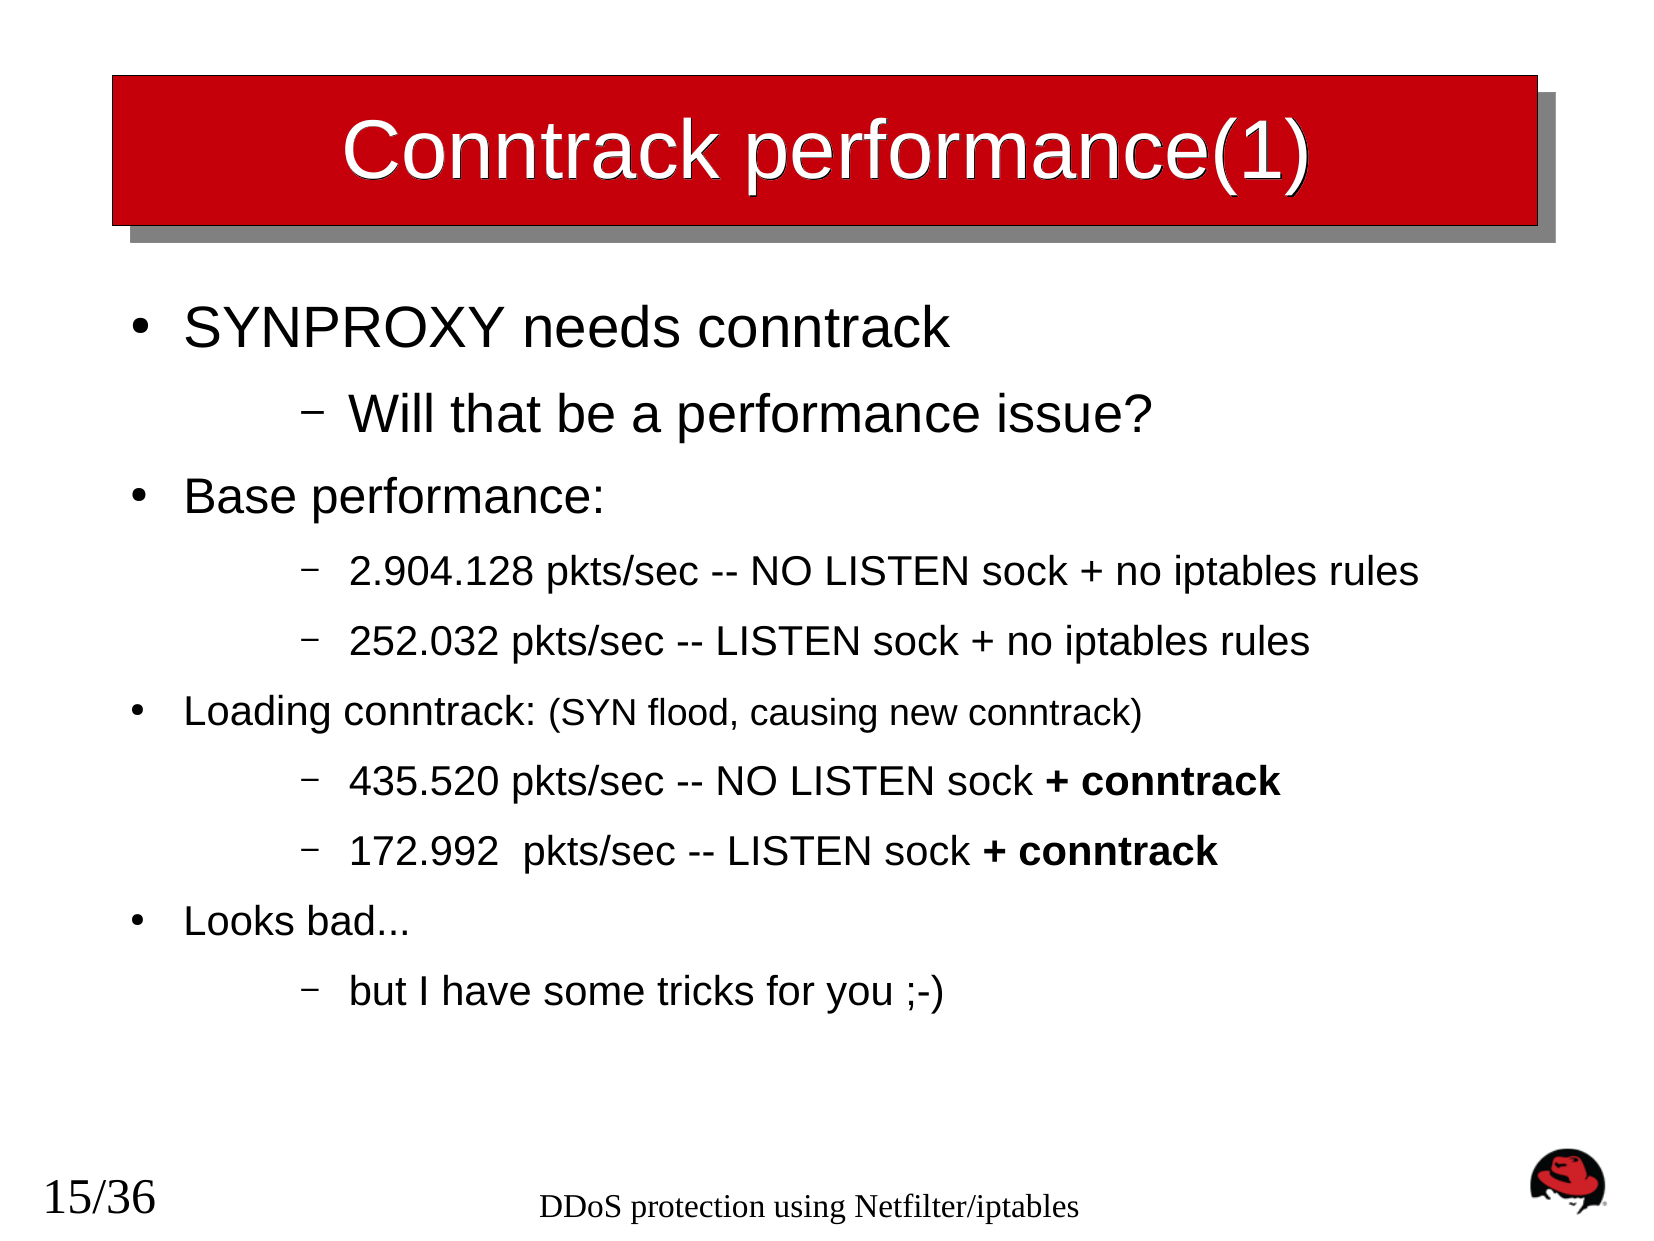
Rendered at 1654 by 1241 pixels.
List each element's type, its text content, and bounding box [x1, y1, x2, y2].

title Conntrack performance(1) [116, 75, 1538, 226]
picture [1529, 1146, 1613, 1224]
list SYNPROXY needs conntrack Will that be a performance issue? Base performance: 2.904.128 pkts/sec -- NO LISTEN sock + no iptables rules 252.032 pkts/sec -- LISTEN sock + no iptables rules Loading conntrack: (SYN flood, causing new conntrack) 435.520 pkts/sec -- NO LISTEN sock + conntrack 172.992 pkts/sec -- LISTEN sock + conntrack Looks bad... but I have some tricks for you ;-) [112, 295, 1538, 1126]
